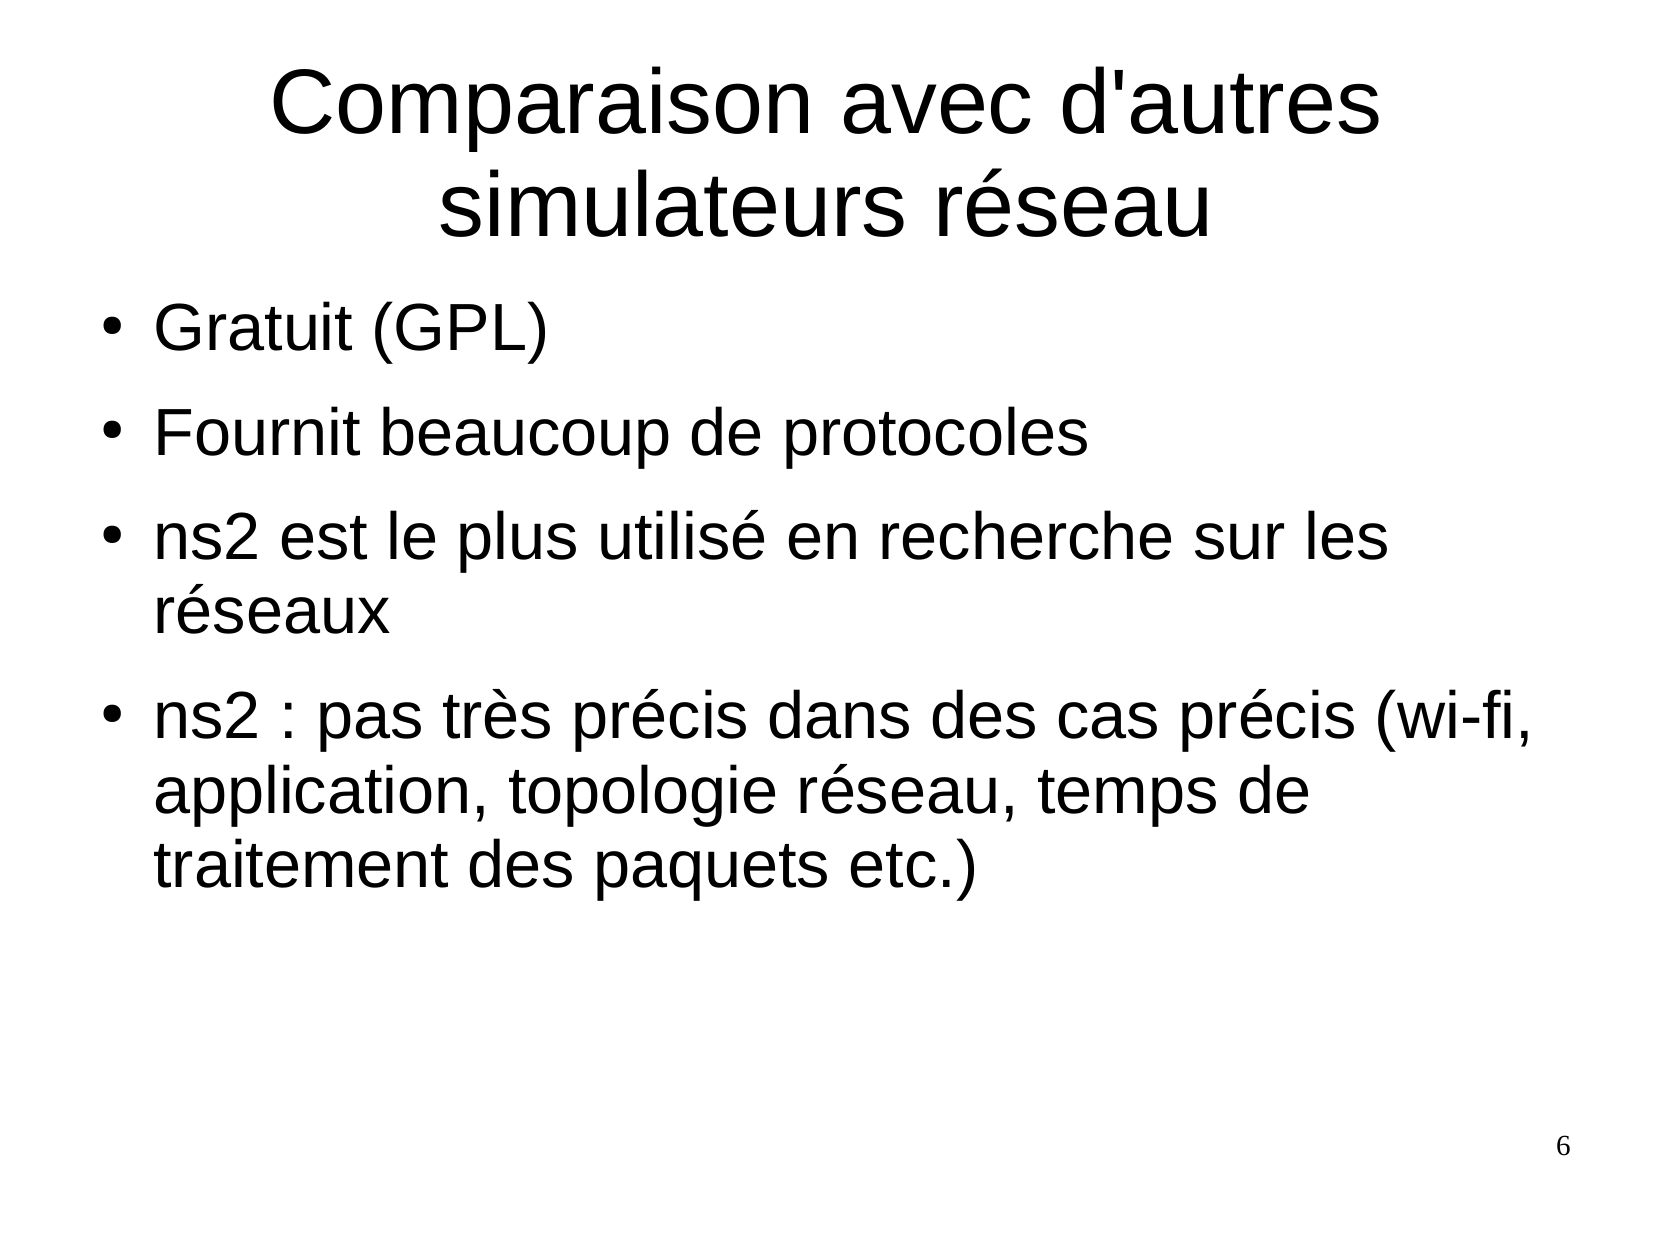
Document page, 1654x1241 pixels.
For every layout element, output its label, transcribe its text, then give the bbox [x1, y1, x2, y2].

list Gratuit (GPL) Fournit beaucoup de protocoles ns2 est le plus utilisé en recherche sur les réseaux ns2 : pas très précis dans des cas précis (wi-fi, application, topologie réseau, temps de traitement des paquets etc.) [82, 290, 1571, 1094]
title Comparaison avec d'autres simulateurs réseau [82, 50, 1571, 256]
